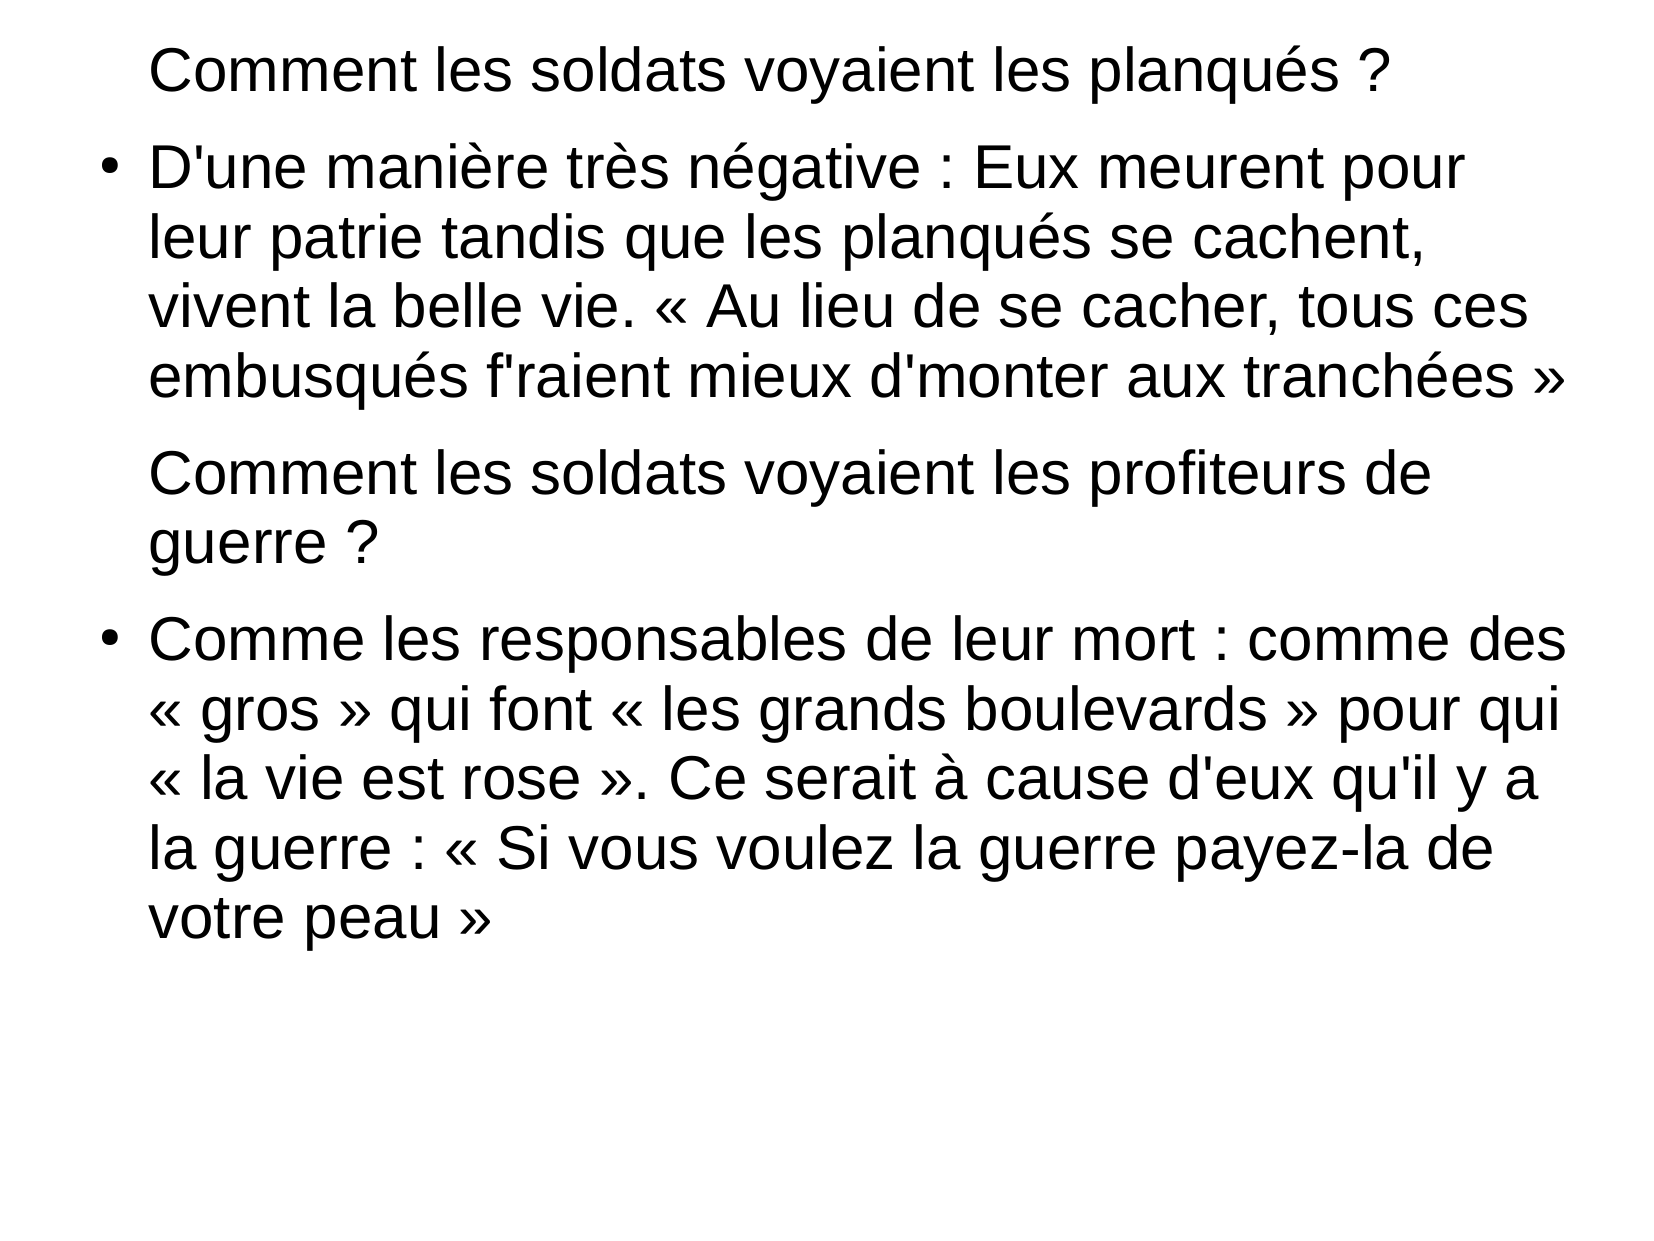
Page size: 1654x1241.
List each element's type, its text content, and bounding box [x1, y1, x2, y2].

list Comment les soldats voyaient les planqués ? D'une manière très négative : Eux meurent pour leur patrie tandis que les planqués se cachent, vivent la belle vie. « Au lieu de se cacher, tous ces embusqués f'raient mieux d'monter aux tranchées » Comment les soldats voyaient les profiteurs de guerre ? Comme les responsables de leur mort : comme des « gros » qui font « les grands boulevards » pour qui « la vie est rose ». Ce serait à cause d'eux qu'il y a la guerre : « Si vous voulez la guerre payez-la de votre peau » [82, 35, 1571, 1010]
